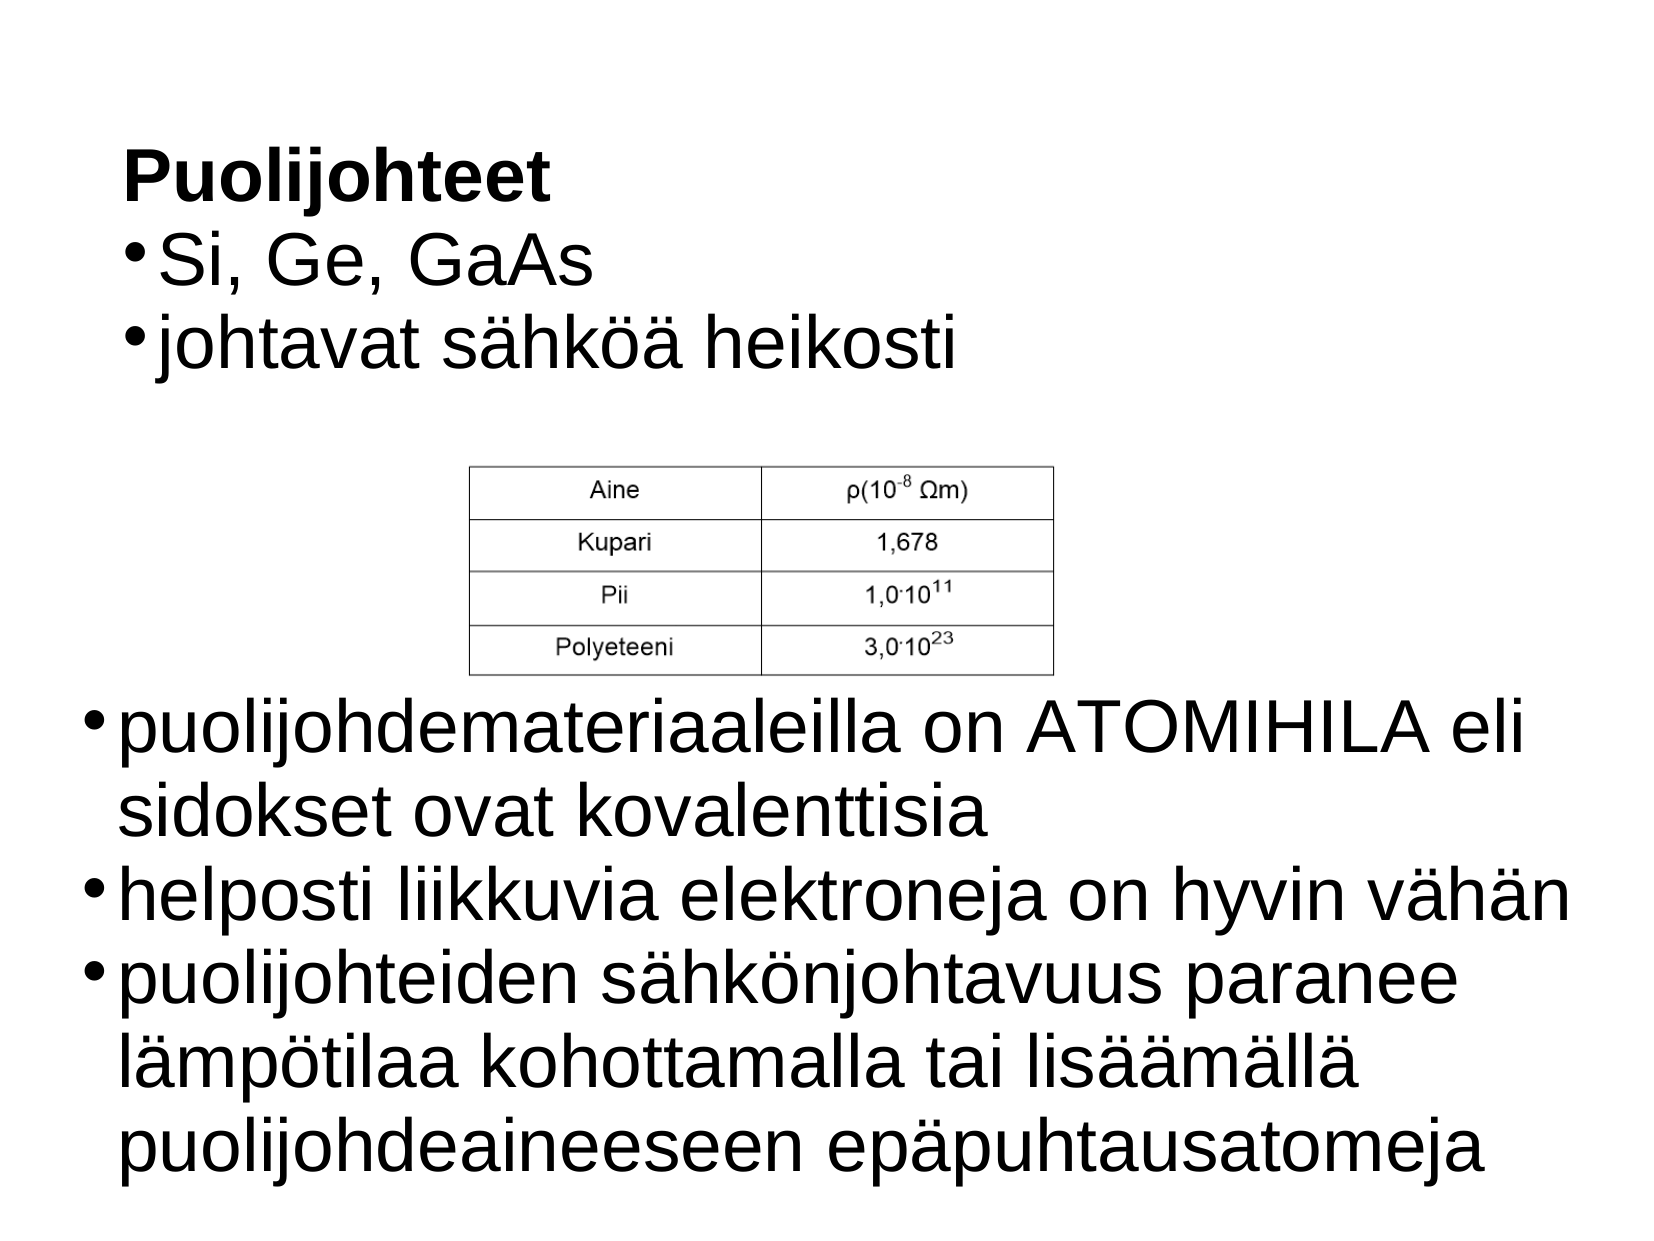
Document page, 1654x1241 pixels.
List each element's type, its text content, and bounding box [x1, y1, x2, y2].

picture [446, 425, 1075, 673]
text_box Puolijohteet Si, Ge, GaAs johtavat sähköä heikosti [108, 121, 1453, 473]
text_box puolijohdemateriaaleilla on ATOMIHILA eli sidokset ovat kovalenttisia helposti liikkuvia elektroneja on hyvin vähän puolijohteiden sähkönjohtavuus paranee lämpötilaa kohottamalla tai lisäämällä puolijohdeaineeseen epäpuhtausatomeja [67, 673, 1654, 1192]
